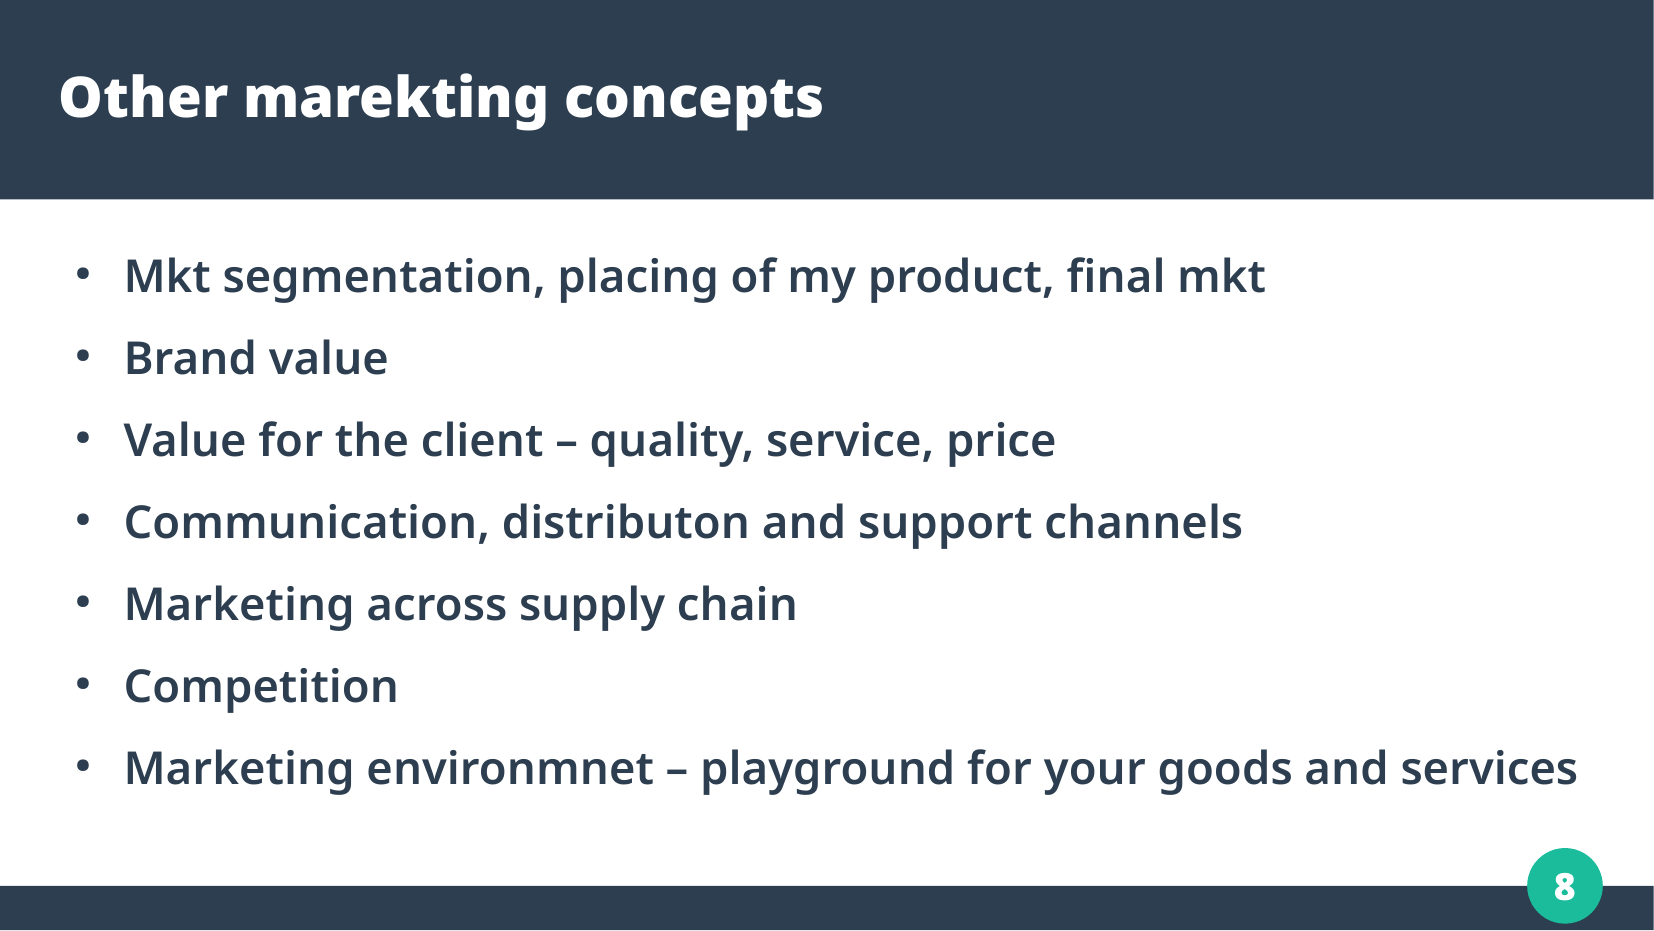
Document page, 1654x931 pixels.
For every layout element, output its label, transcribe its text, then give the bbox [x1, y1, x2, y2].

title Other marekting concepts [59, 37, 1595, 155]
list Mkt segmentation, placing of my product, final mkt Brand value Value for the client – quality, service, price Communication, distributon and support channels Marketing across supply chain Competition Marketing environmnet – playground for your goods and services [59, 243, 1595, 864]
